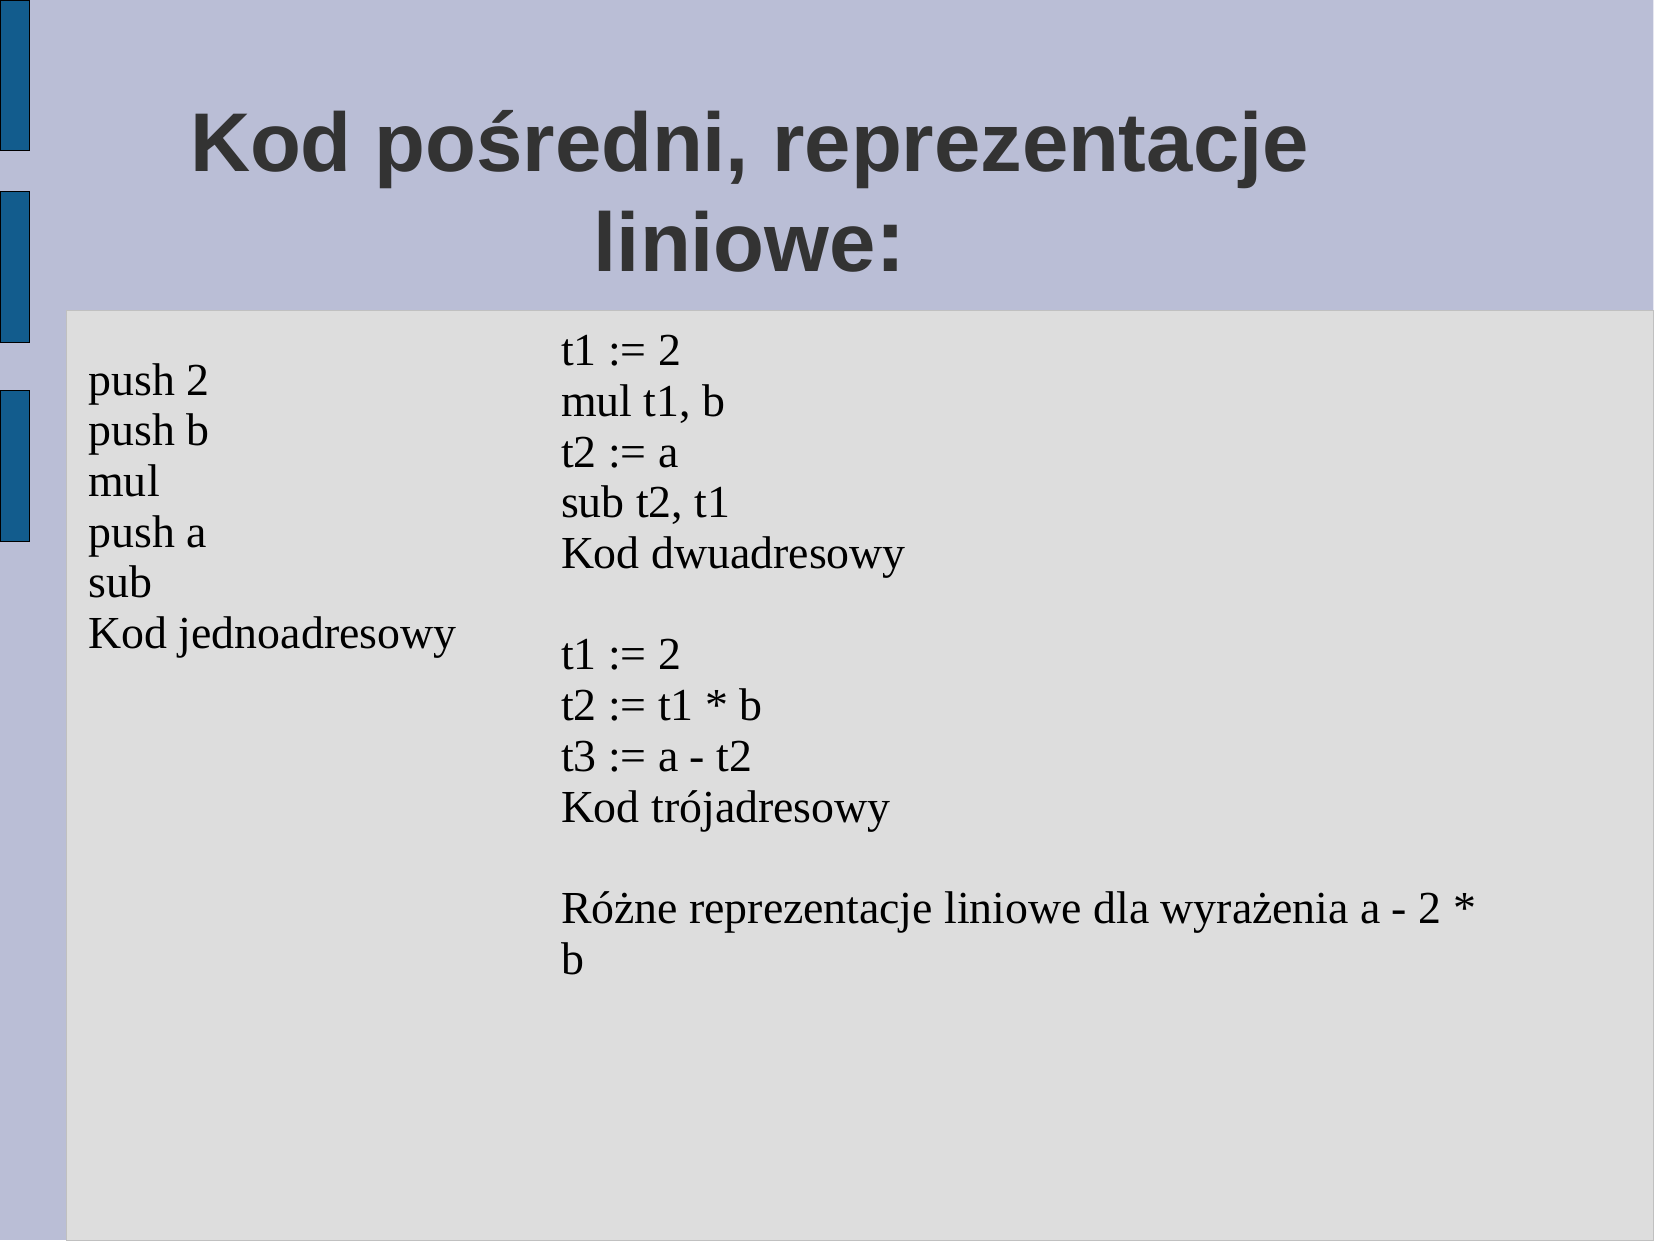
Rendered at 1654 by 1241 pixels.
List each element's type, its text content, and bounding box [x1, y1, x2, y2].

text_box push 2 push b mul push a sub Kod jednoadresowy [88, 354, 502, 768]
text_box t1 := 2 mul t1, b t2 := a sub t2, t1 Kod dwuadresowy t1 := 2 t2 := t1 * b t3 := a - t2 Kod trójadresowy Różne reprezentacje liniowe dla wyrażenia a - 2 * b [561, 324, 1506, 1137]
title Kod pośredni, reprezentacje liniowe: [112, 88, 1388, 300]
